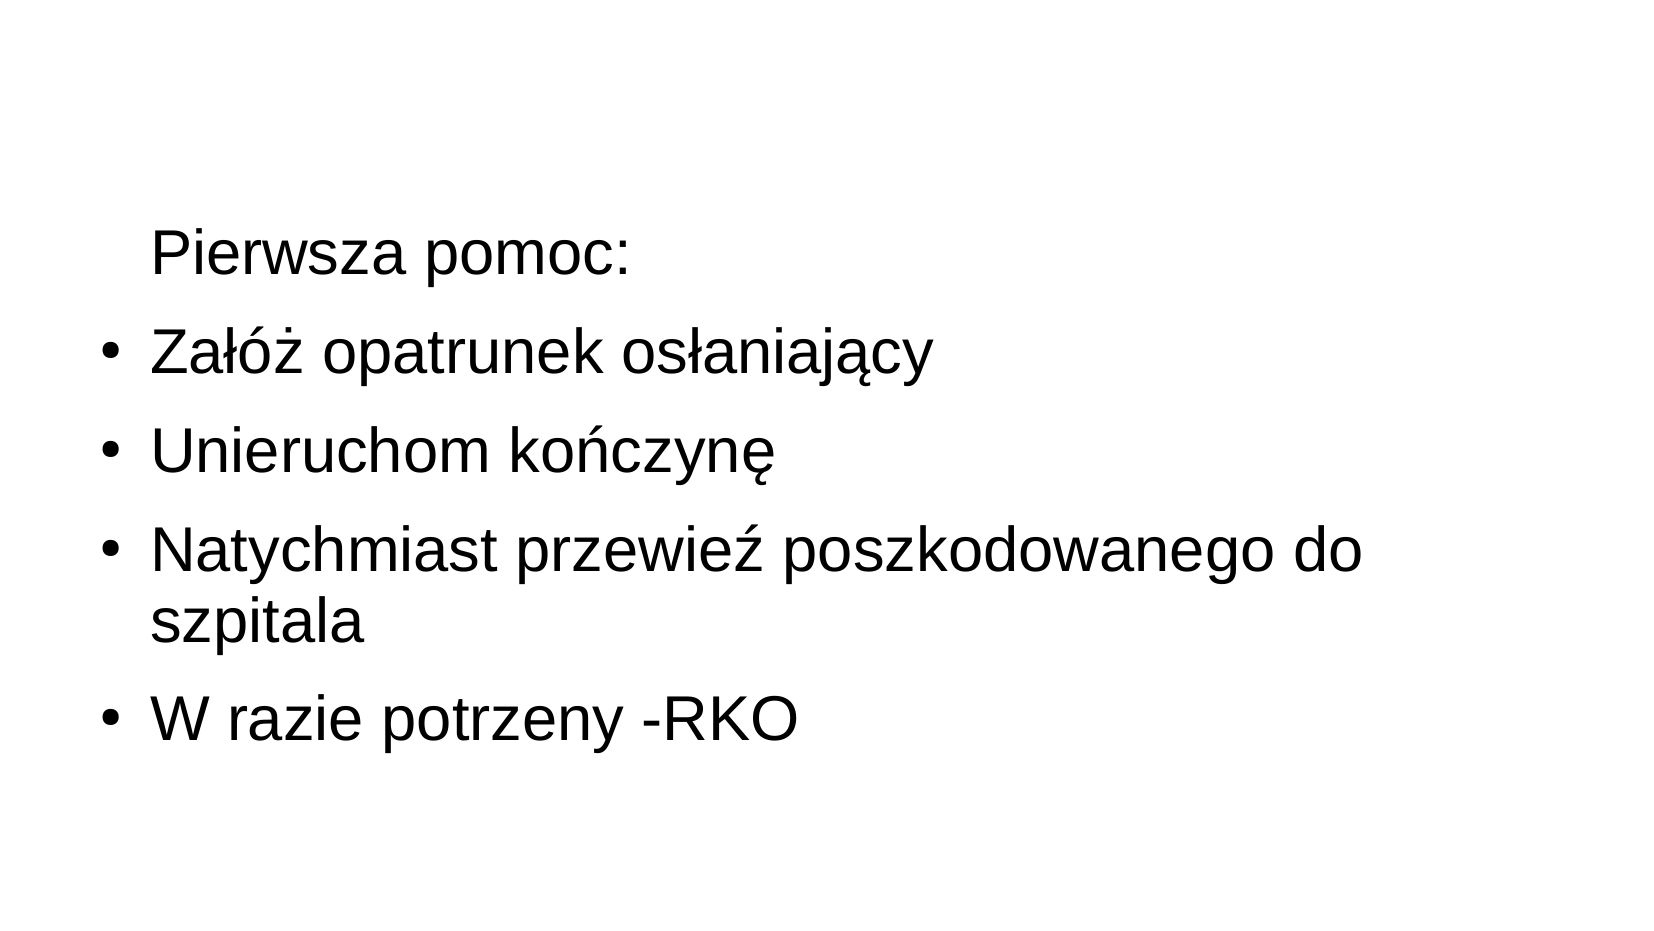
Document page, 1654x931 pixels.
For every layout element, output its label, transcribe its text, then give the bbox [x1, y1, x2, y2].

list Pierwsza pomoc: Załóż opatrunek osłaniający Unieruchom kończynę Natychmiast przewieź poszkodowanego do szpitala W razie potrzeny -RKO [82, 217, 1571, 758]
